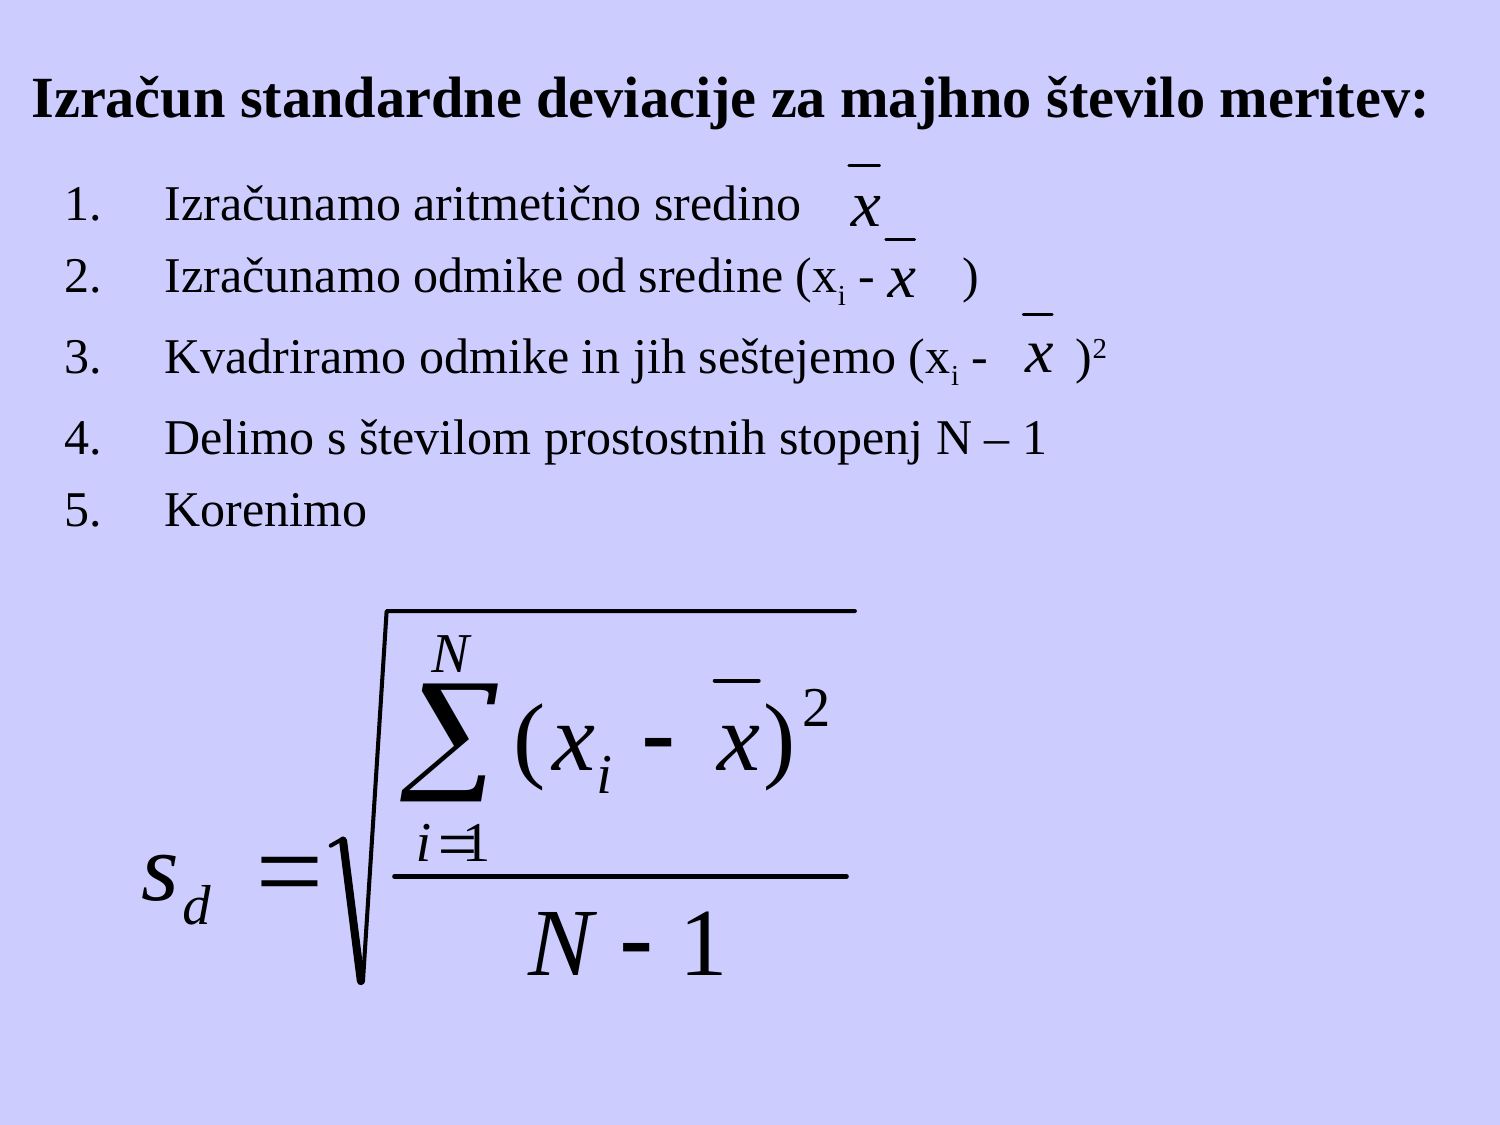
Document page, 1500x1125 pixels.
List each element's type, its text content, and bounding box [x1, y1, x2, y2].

chart [837, 149, 929, 313]
title Izračun standardne deviacije za majhno število meritev: [0, 0, 1463, 188]
chart [125, 587, 876, 1005]
chart [1012, 299, 1066, 388]
list Izračunamo aritmetično sredino Izračunamo odmike od sredine (xi - ) Kvadriramo odmike in jih seštejemo (xi - )2 4. Delimo s številom prostostnih stopenj N – 1 5. Korenimo [50, 162, 1463, 1000]
